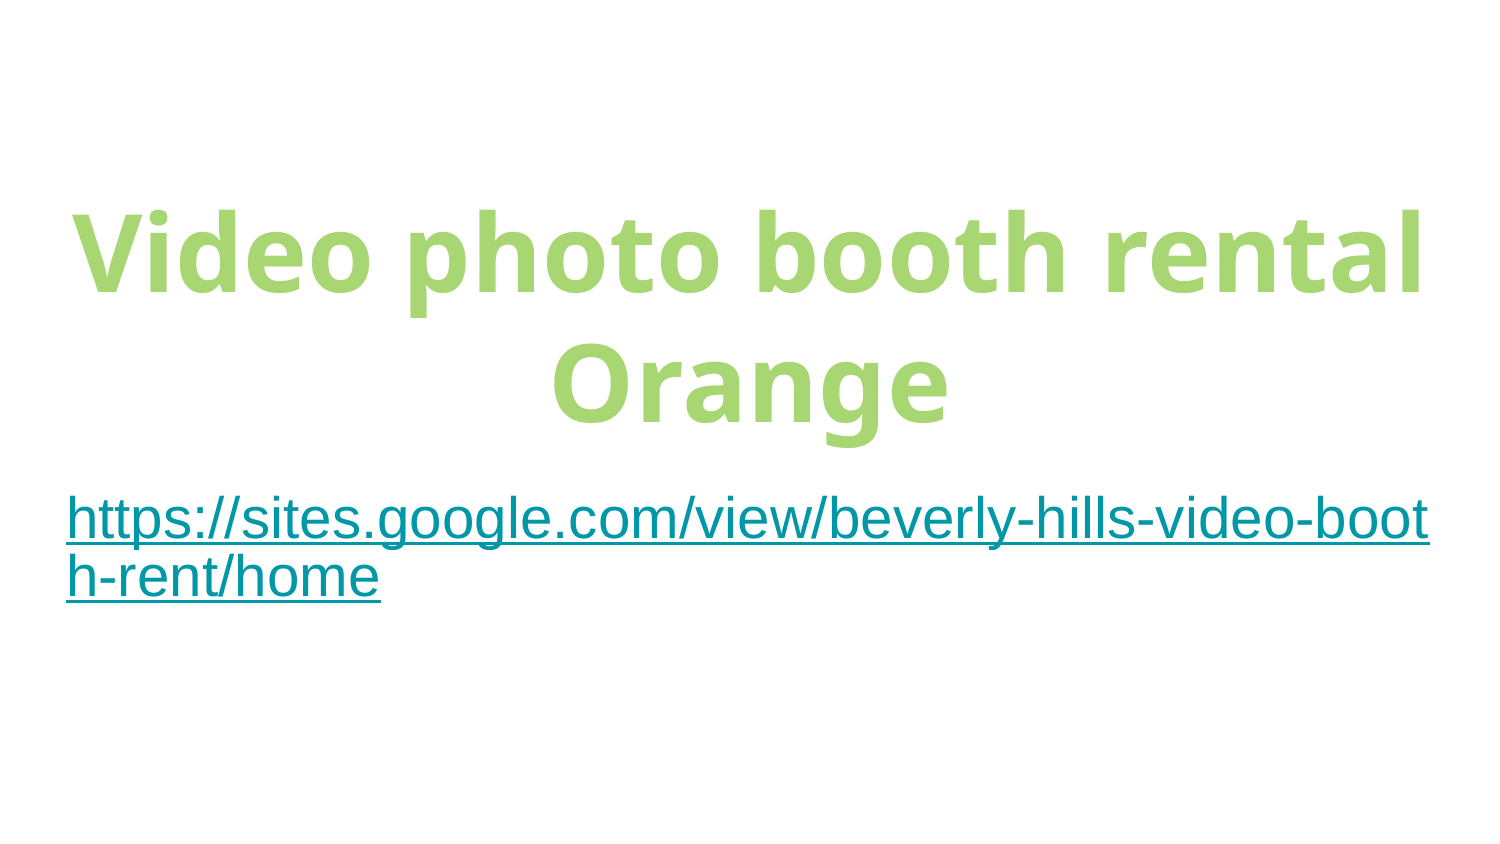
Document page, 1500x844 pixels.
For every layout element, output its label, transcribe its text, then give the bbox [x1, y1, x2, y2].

title Video photo booth rental Orange [51, 122, 1449, 459]
subtitle https://sites.google.com/view/beverly-hills-video-booth-rent/home [51, 464, 1449, 595]
